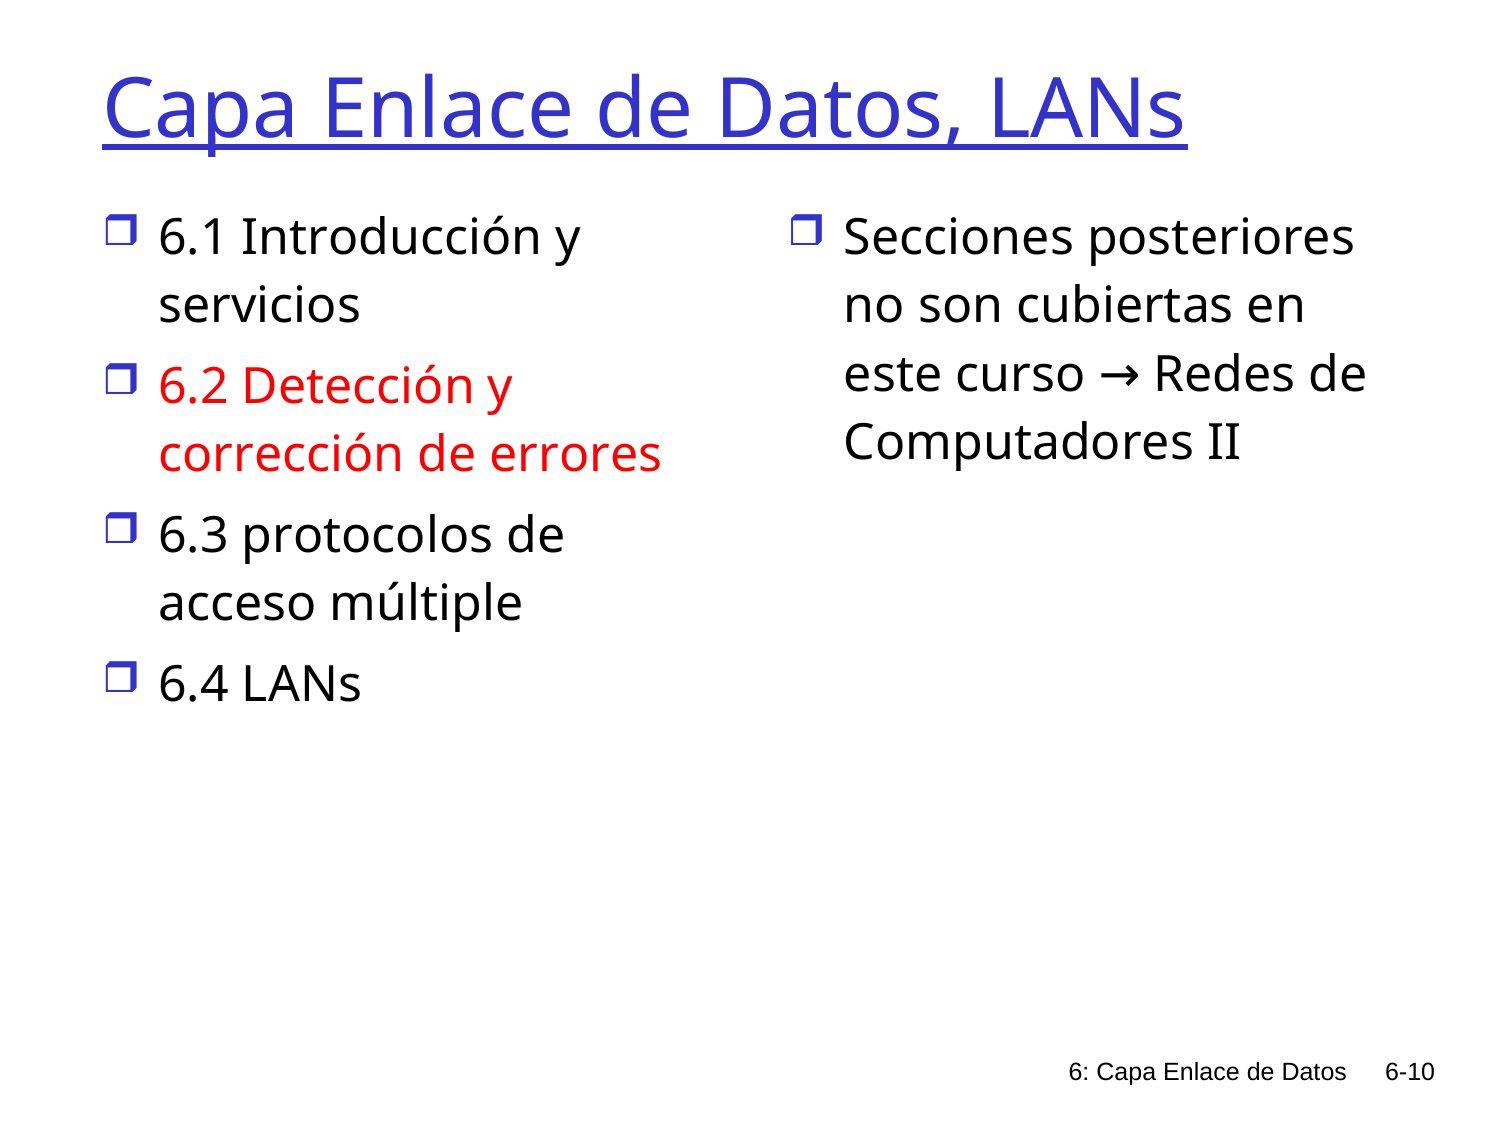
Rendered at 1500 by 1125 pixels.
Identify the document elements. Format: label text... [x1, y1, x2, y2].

list Secciones posteriores no son cubiertas en este curso → Redes de Computadores II [772, 193, 1426, 1035]
title Capa Enlace de Datos, LANs [87, 23, 1426, 188]
list 6.1 Introducción y servicios 6.2 Detección y corrección de errores 6.3 protocolos de acceso múltiple 6.4 LANs [87, 193, 741, 1035]
